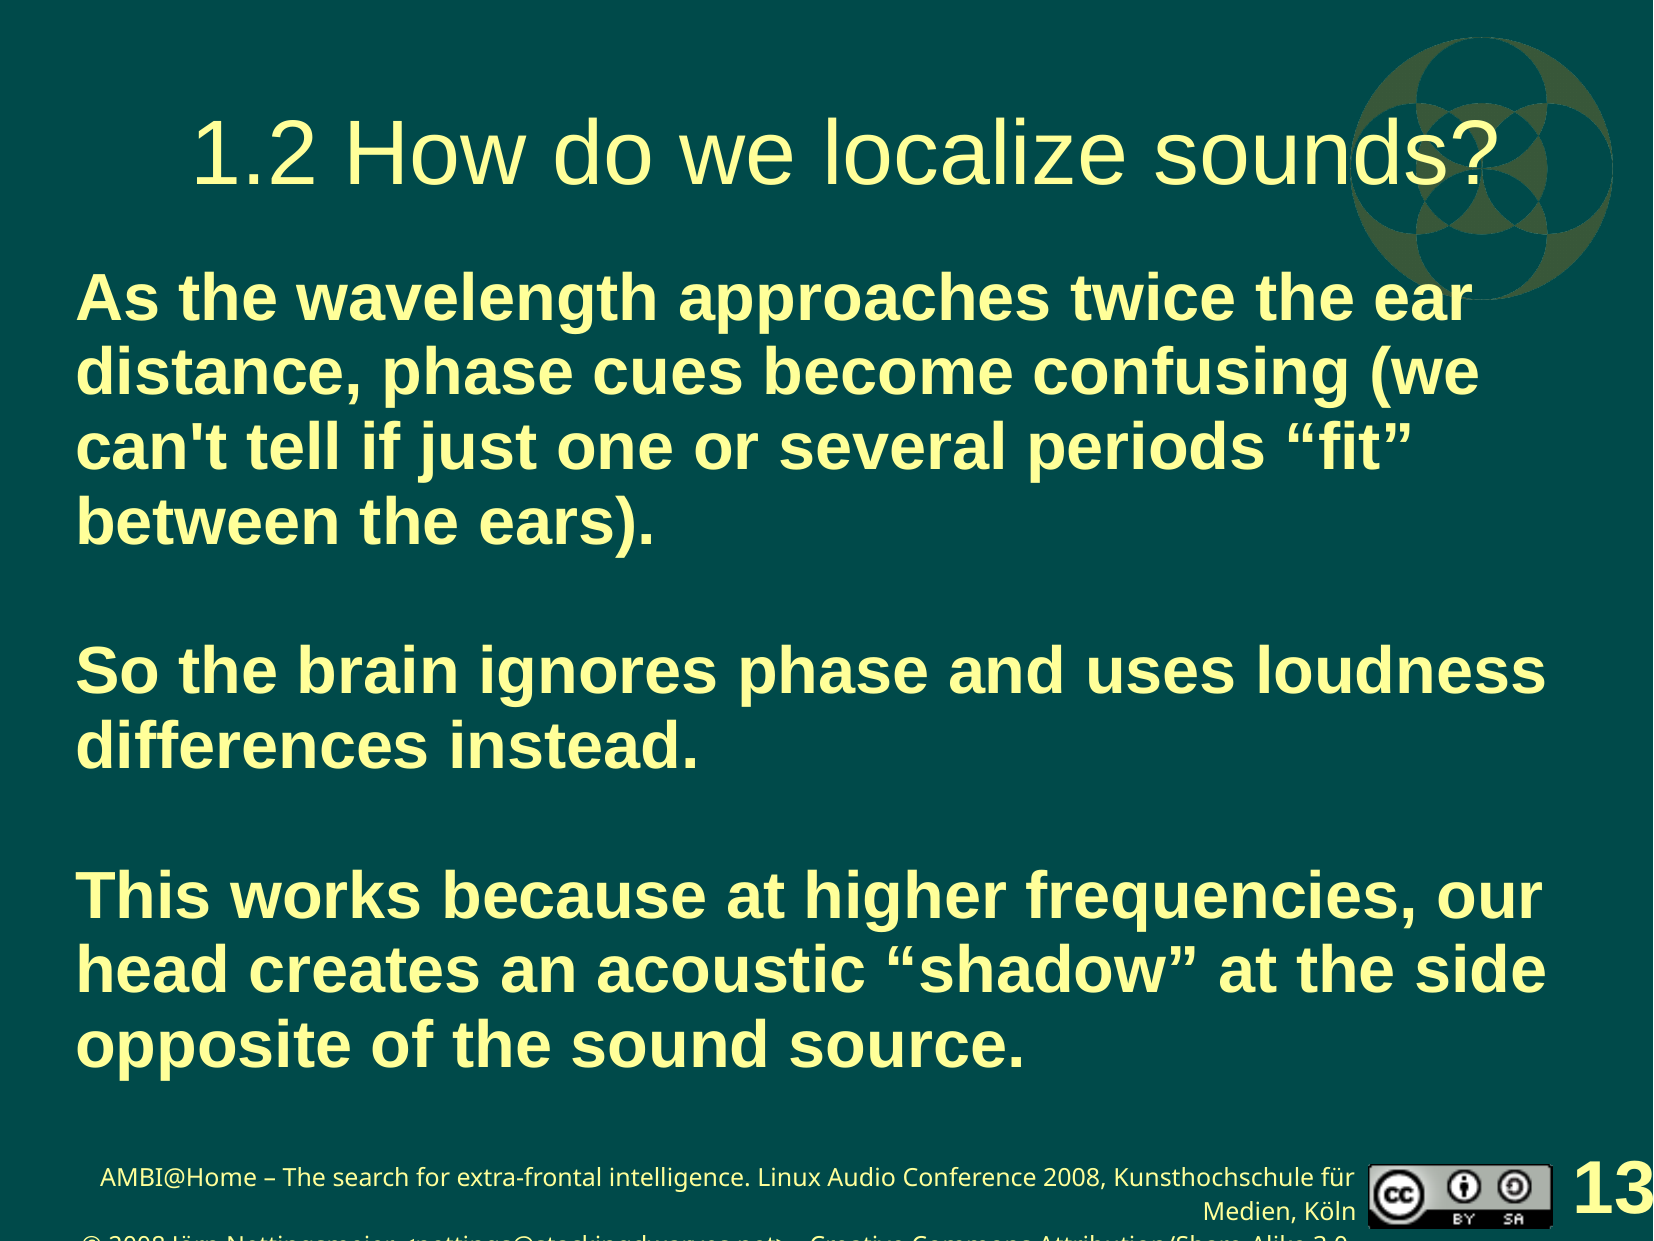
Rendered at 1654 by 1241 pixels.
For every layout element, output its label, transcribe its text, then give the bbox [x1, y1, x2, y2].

subtitle As the wavelength approaches twice the ear distance, phase cues become confusing (we can't tell if just one or several periods “fit” between the ears). So the brain ignores phase and uses loudness differences instead. This works because at higher frequencies, our head creates an acoustic “shadow” at the side opposite of the sound source. [75, 259, 1563, 1083]
title 1.2 How do we localize sounds? [82, 56, 1576, 250]
picture [1368, 1164, 1553, 1229]
picture [1350, 37, 1613, 300]
